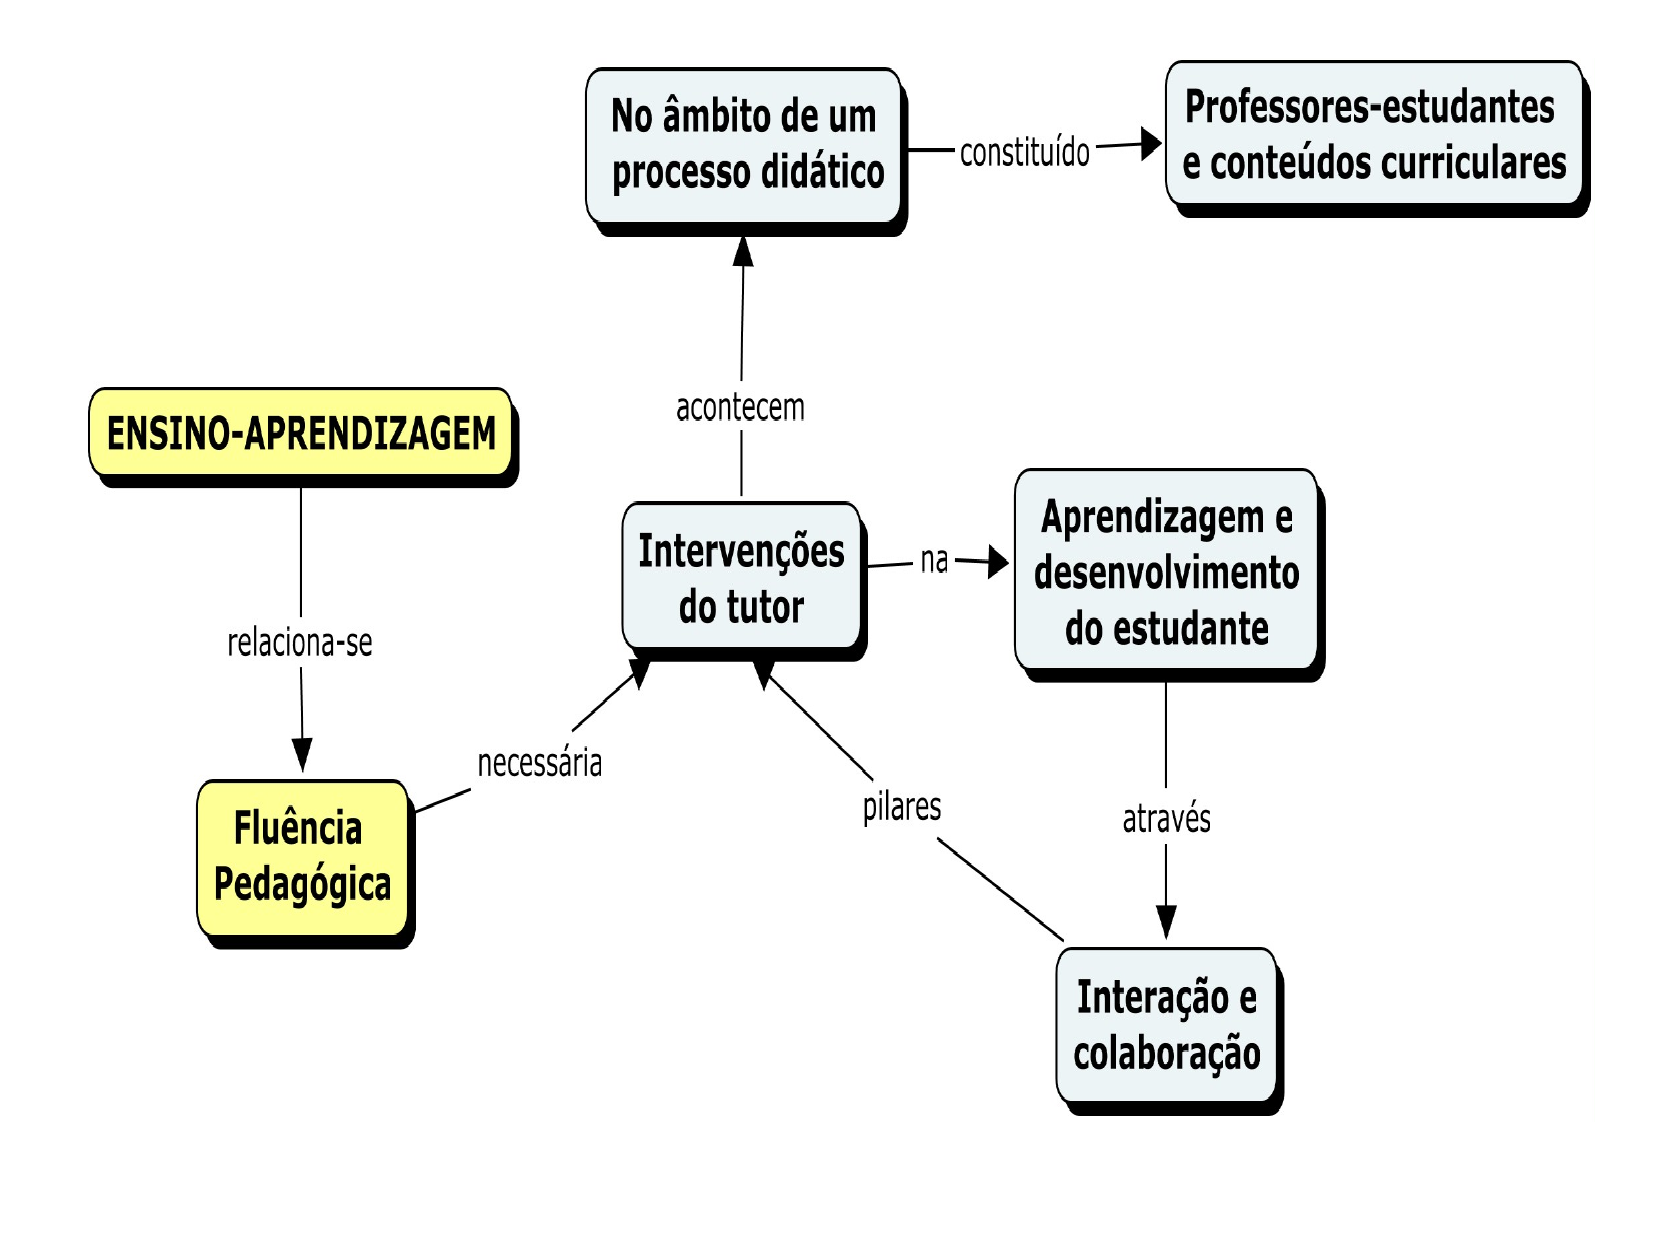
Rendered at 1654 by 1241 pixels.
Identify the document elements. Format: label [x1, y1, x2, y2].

picture [88, 58, 1595, 1123]
